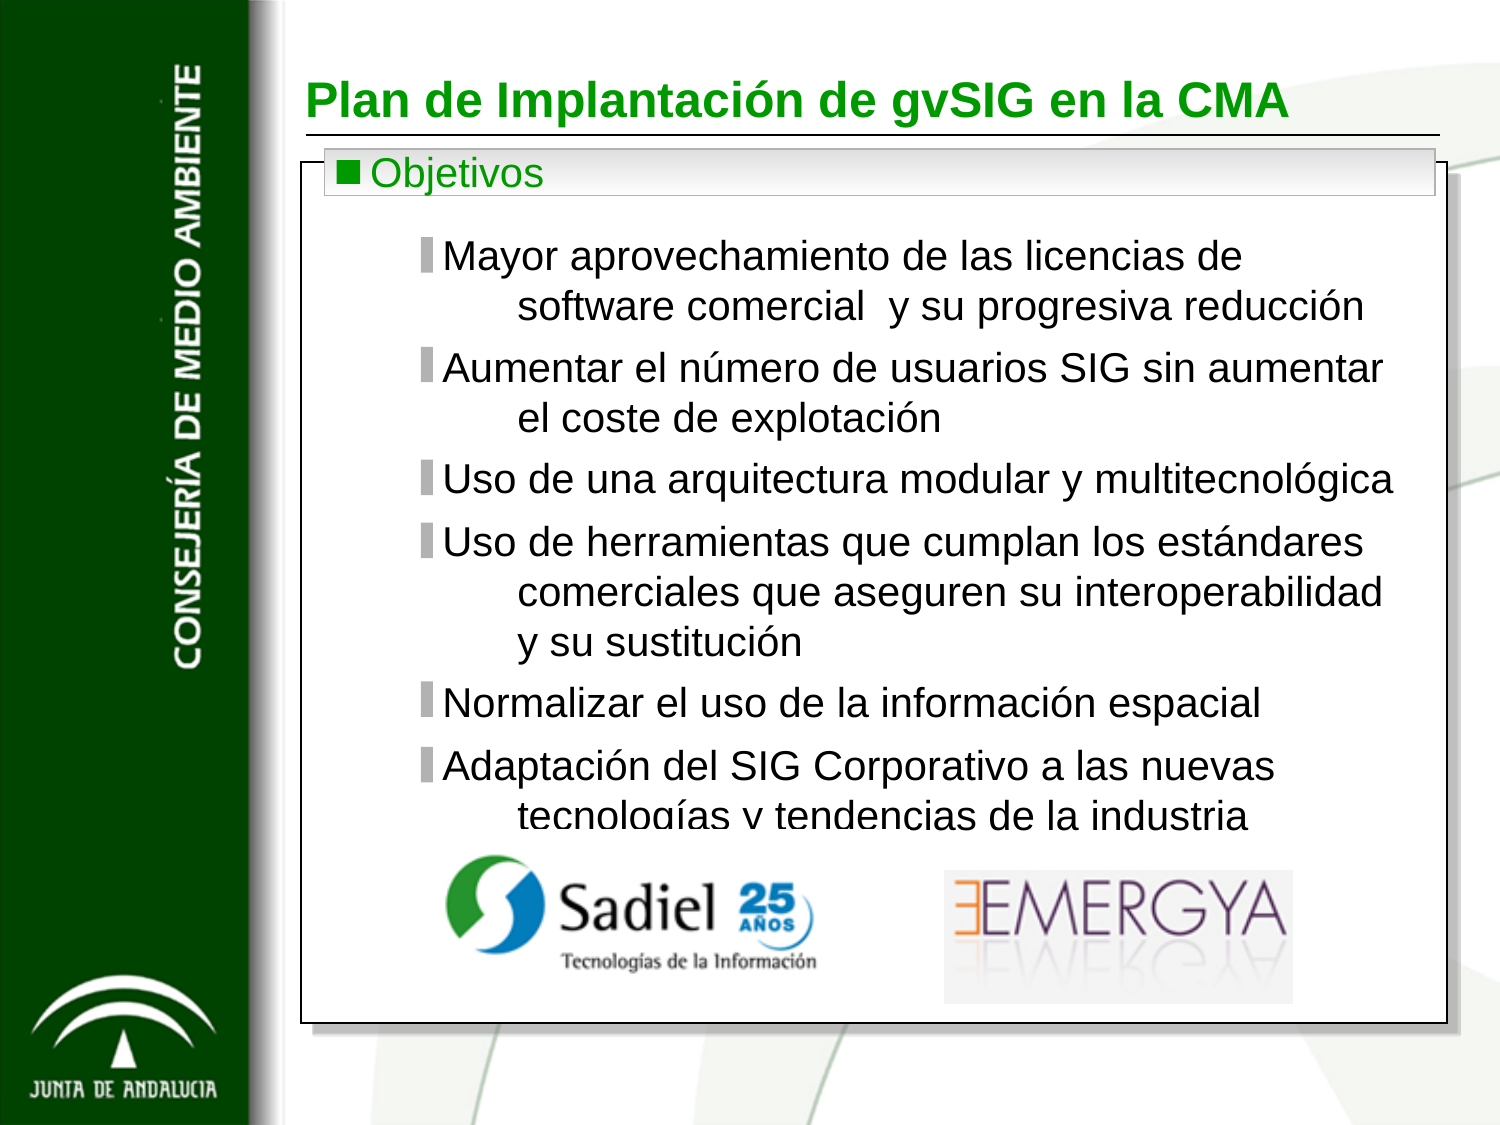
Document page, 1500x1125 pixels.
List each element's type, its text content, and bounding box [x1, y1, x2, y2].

picture [0, 0, 1500, 1125]
text_box [301, 148, 1447, 1024]
text_box Plan de Implantación de gvSIG en la CMA [290, 54, 1472, 140]
text_box Objetivos [355, 137, 1329, 209]
text_box Mayor aprovechamiento de las licencias de software comercial y su progresiva reducción Aumentar el número de usuarios SIG sin aumentar el coste de explotación Uso de una arquitectura modular y multitecnológica Uso de herramientas que cumplan los estándares comerciales que aseguren su interoperabilidad y su sustitución Normalizar el uso de la información espacial Adaptación del SIG Corporativo a las nuevas tecnologías y tendencias de la industria [421, 221, 1421, 1093]
